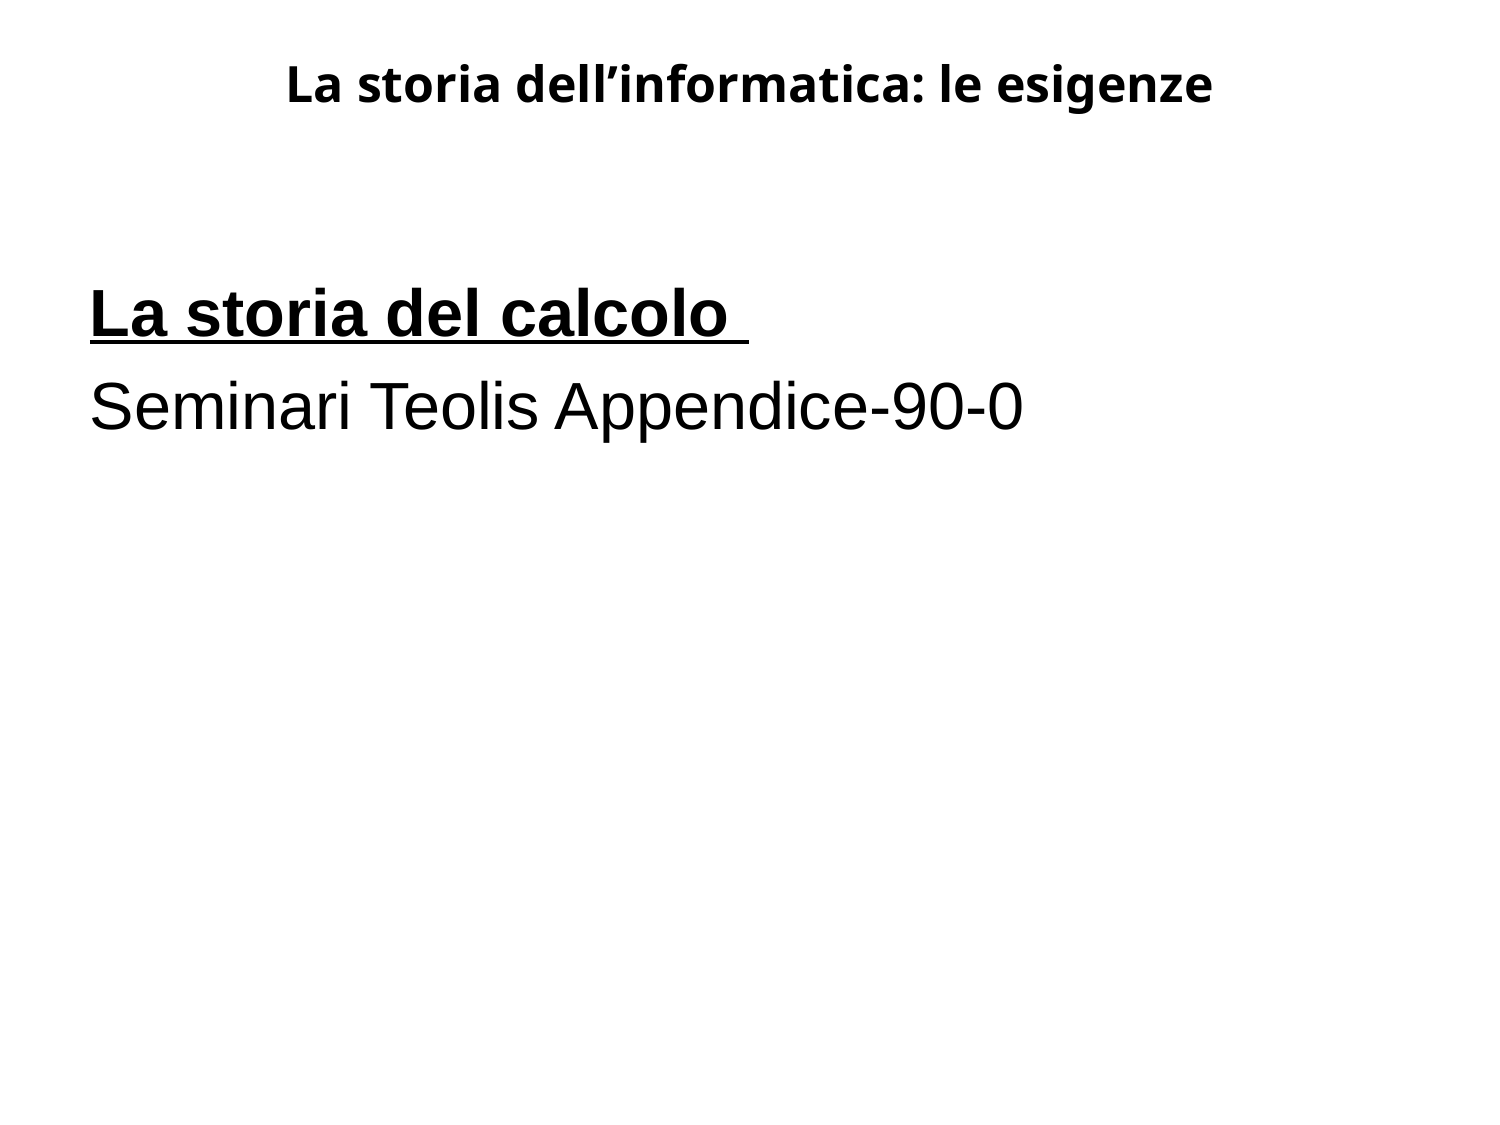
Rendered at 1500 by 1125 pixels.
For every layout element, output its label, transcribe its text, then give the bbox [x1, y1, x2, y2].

list La storia del calcolo Seminari Teolis Appendice-90-0 [75, 262, 1425, 1005]
title La storia dell’informatica: le esigenze [75, 45, 1425, 233]
